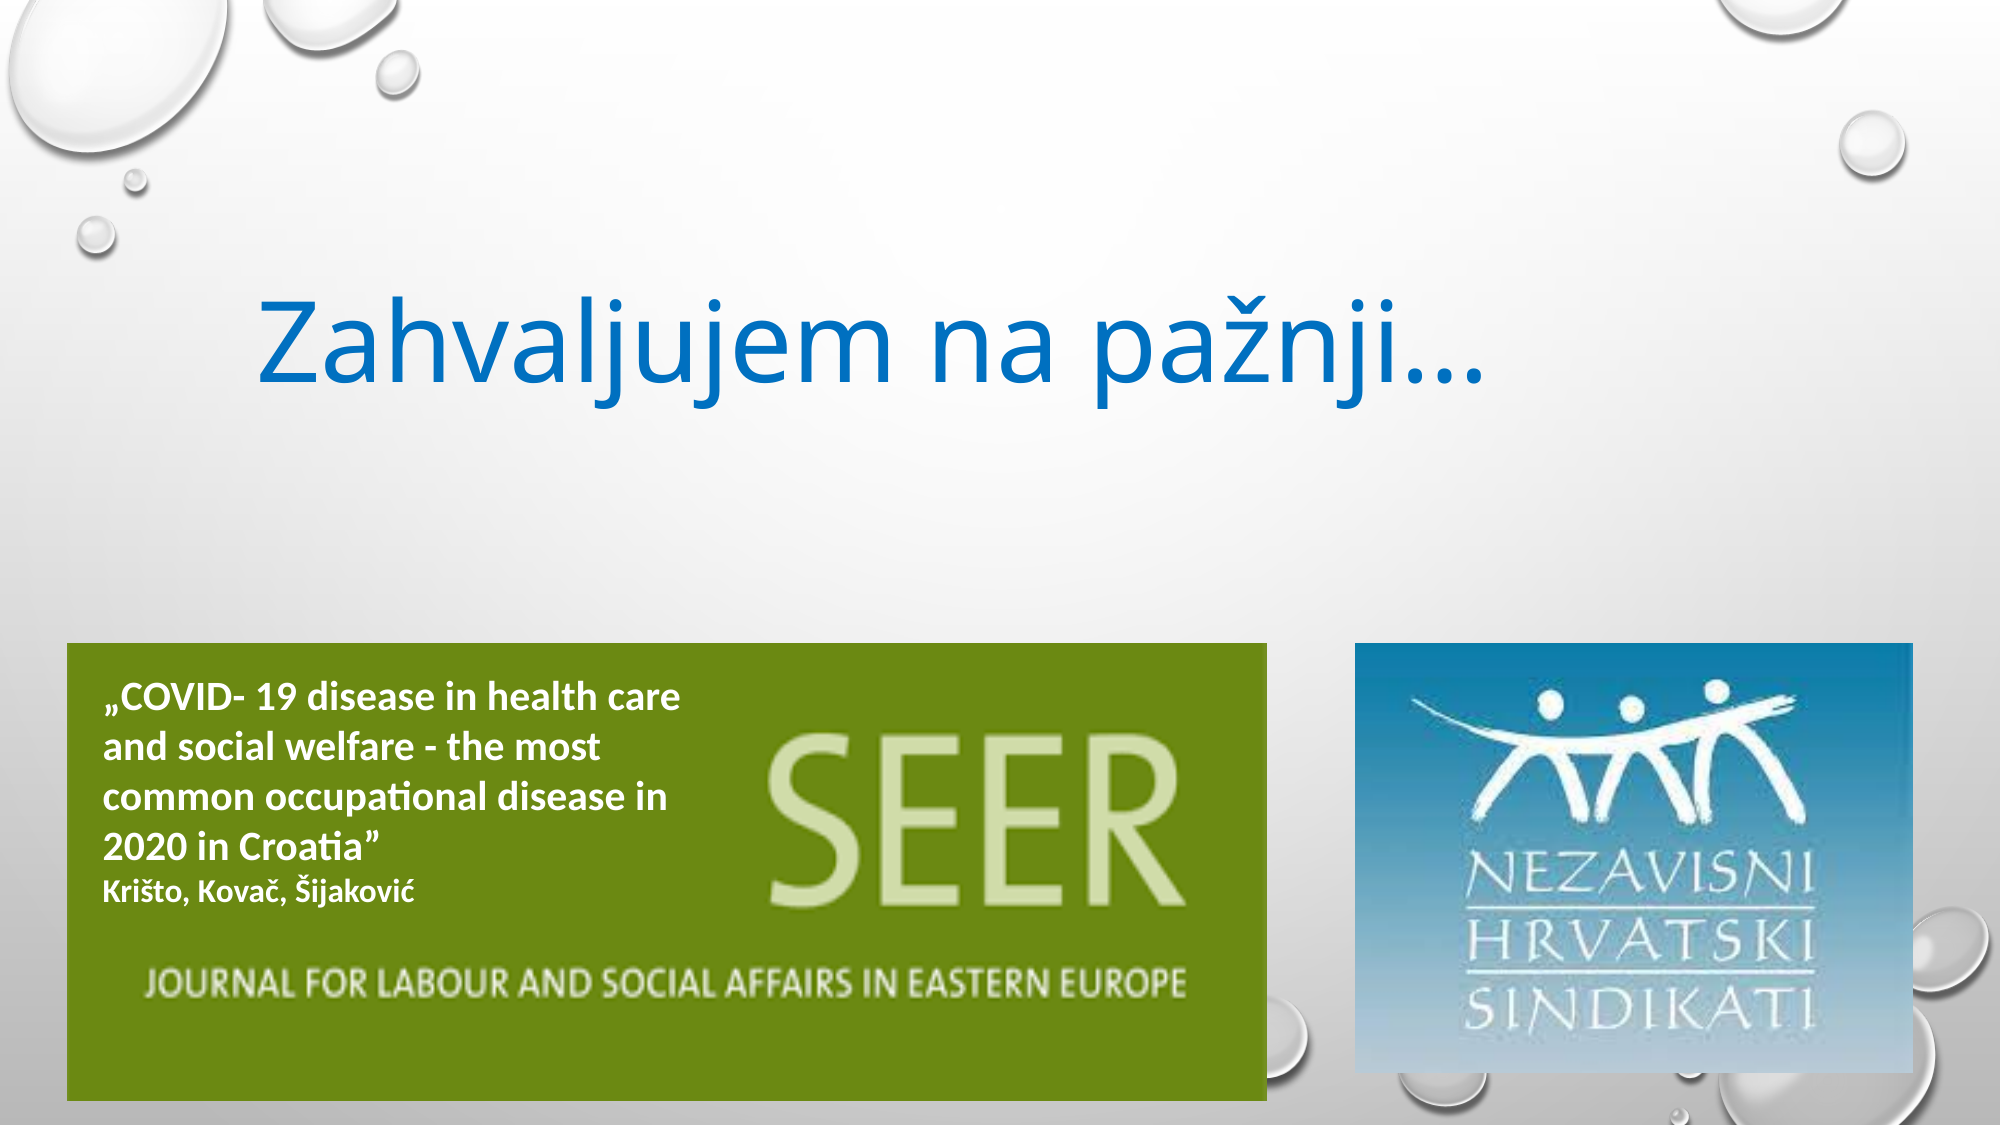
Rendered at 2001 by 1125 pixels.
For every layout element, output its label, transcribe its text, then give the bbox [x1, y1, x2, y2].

picture [1355, 643, 1913, 1073]
text_box „COVID- 19 disease in health care and social welfare - the most common occupational disease in 2020 in Croatia” Krišto, Kovač, Šijaković [88, 661, 771, 916]
text_box Zahvaljujem na pažnji… [241, 262, 1506, 413]
picture [67, 643, 1267, 1101]
